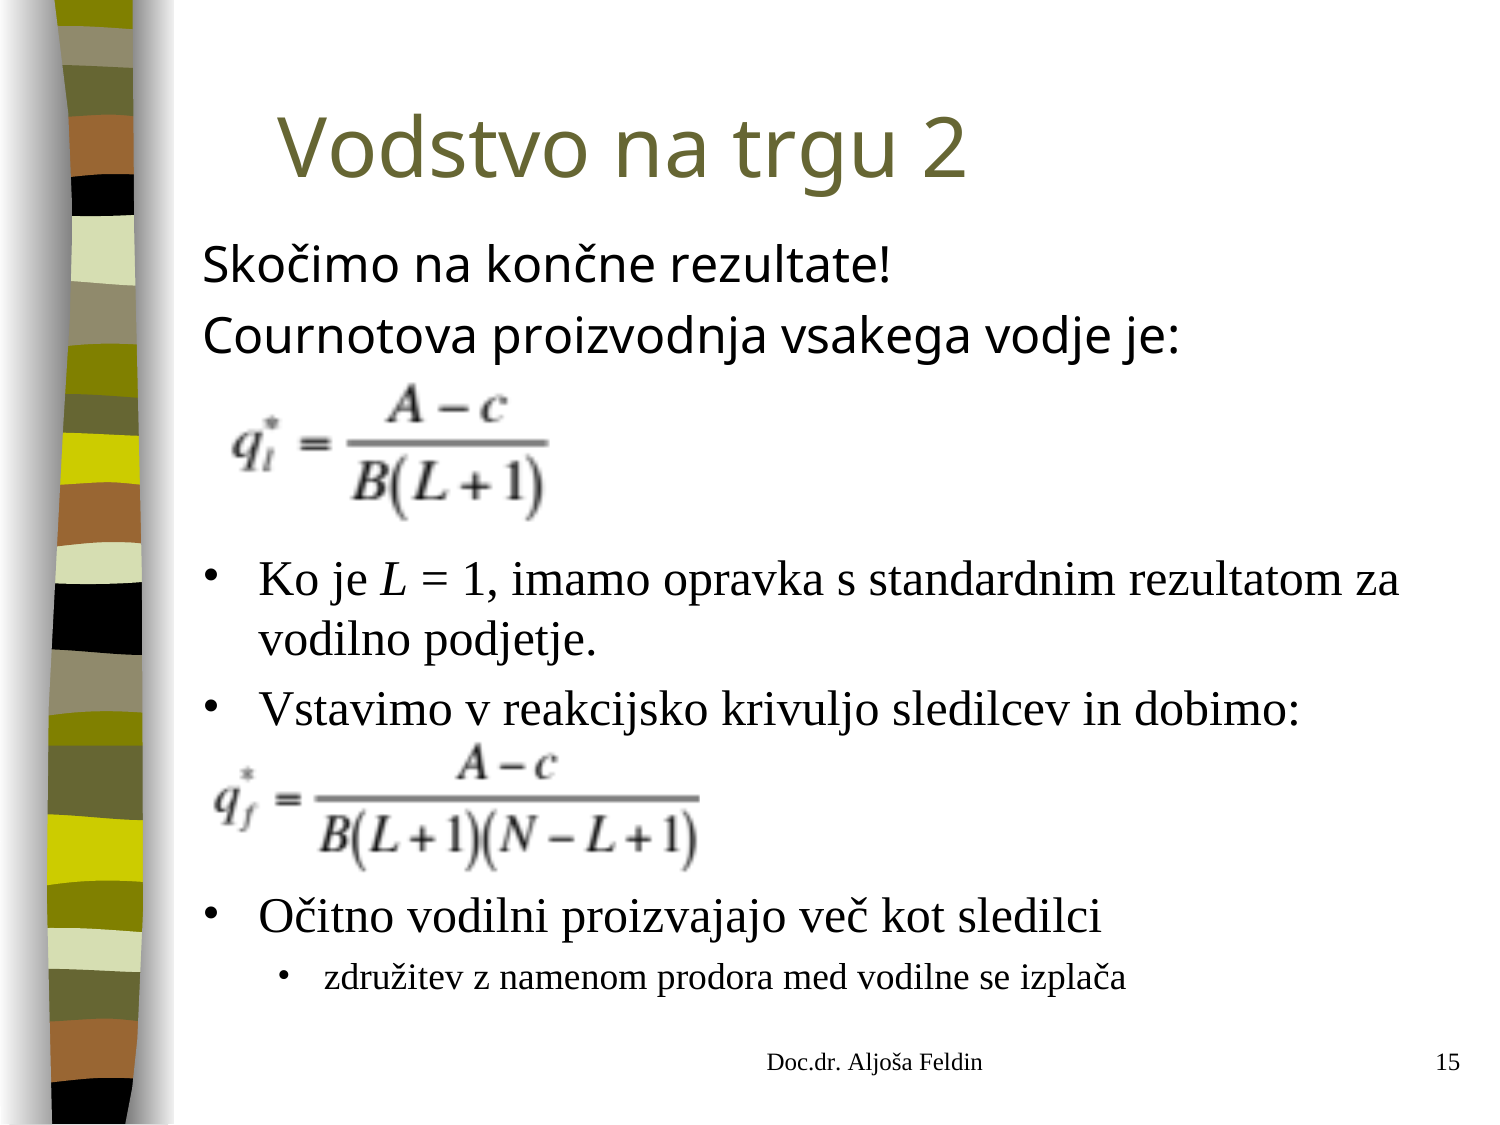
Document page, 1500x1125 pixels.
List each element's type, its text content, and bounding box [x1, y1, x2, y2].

chart [209, 734, 700, 875]
text_box Očitno vodilni proizvajajo več kot sledilci združitev z namenom prodora med vodilne se izplača [187, 875, 1463, 1013]
text_box Skočimo na končne rezultate! Cournotova proizvodnja vsakega vodje je: [187, 224, 1463, 363]
text_box Ko je L = 1, imamo opravka s standardnim rezultatom za vodilno podjetje. Vstavimo v reakcijsko krivuljo sledilcev in dobimo: [187, 537, 1450, 775]
chart [226, 375, 550, 526]
text_box Vodstvo na trgu 2 [262, 24, 1476, 203]
text_box Doc.dr. Aljoša Feldin [637, 1037, 1113, 1101]
text_box <number> [1162, 1037, 1476, 1101]
